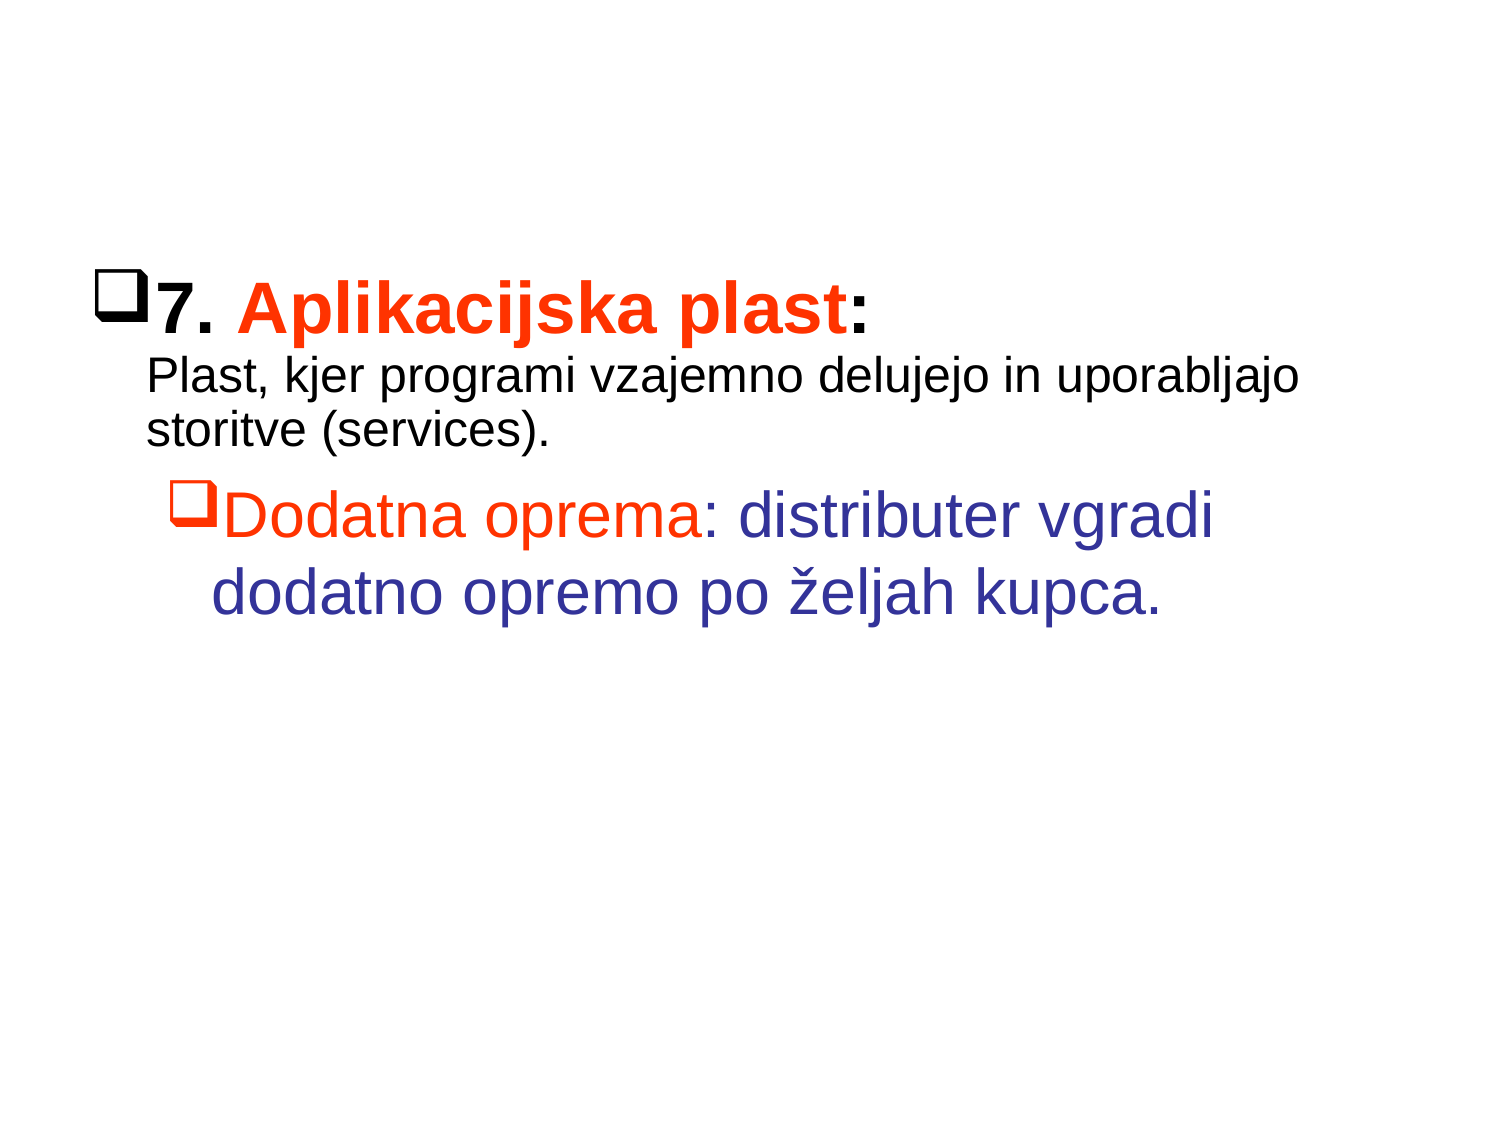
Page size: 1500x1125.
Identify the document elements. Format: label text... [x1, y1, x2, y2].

list 7. Aplikacijska plast: Plast, kjer programi vzajemno delujejo in uporabljajo storitve (services). Dodatna oprema: distributer vgradi dodatno opremo po željah kupca. [75, 262, 1426, 1006]
